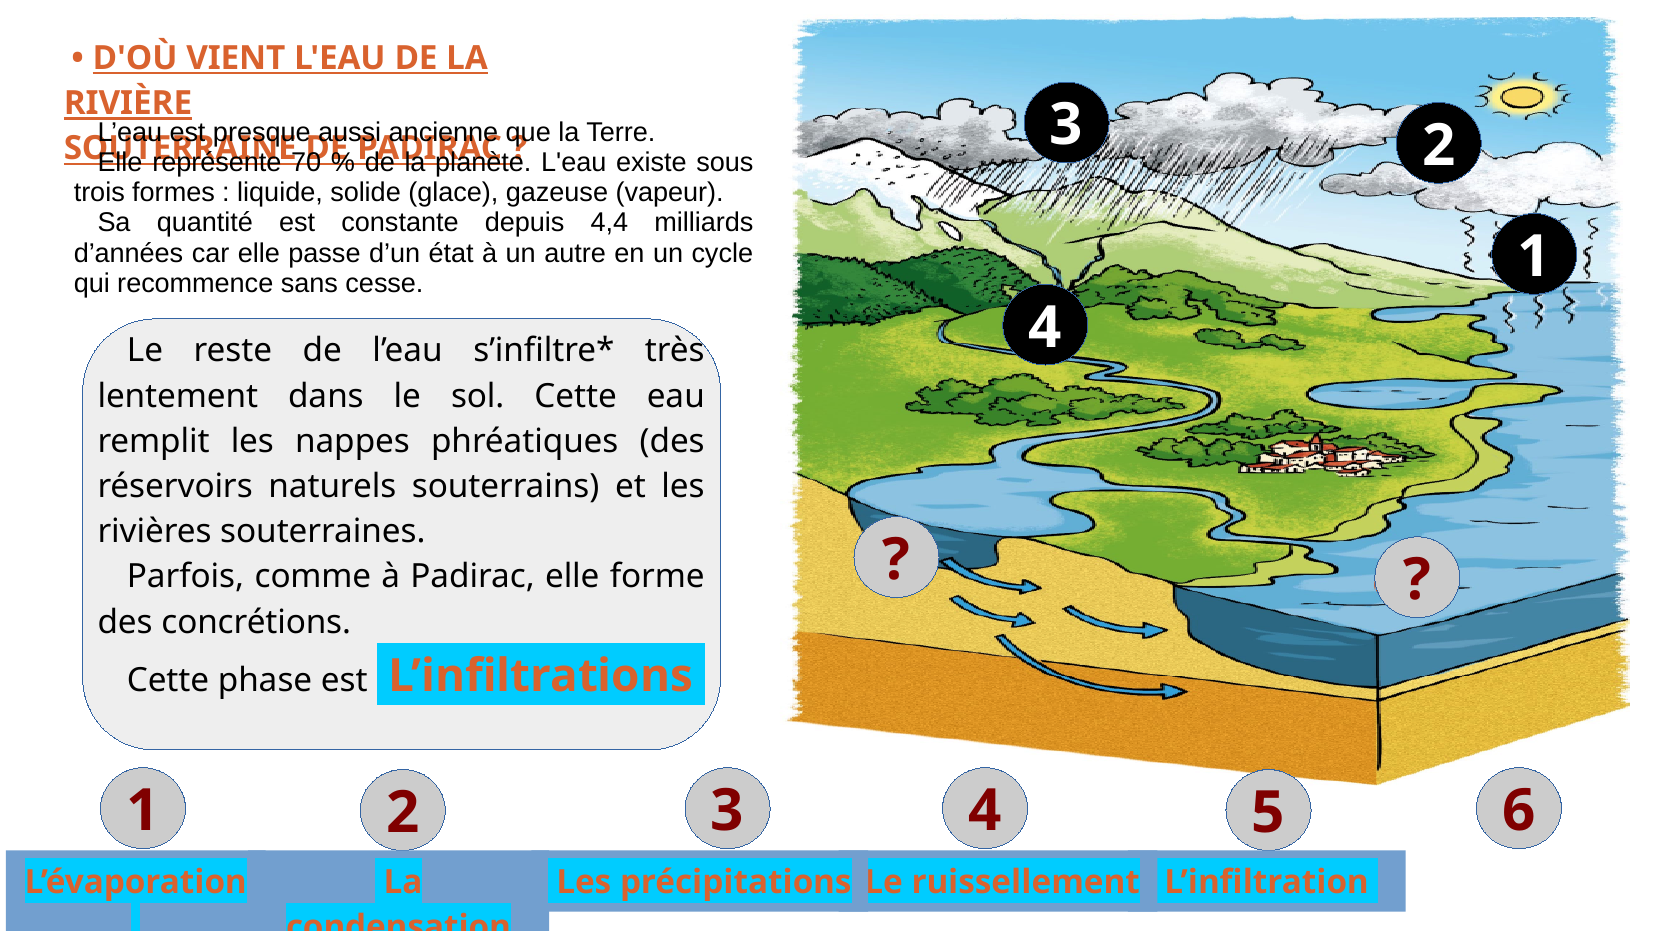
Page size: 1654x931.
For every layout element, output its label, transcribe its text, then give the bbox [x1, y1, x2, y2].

text_box • D'OÙ VIENT L'EAU DE LA RIVIÈRE SOUTERRAINE DE PADIRAC ? [48, 26, 556, 109]
text_box 3 [1024, 82, 1110, 163]
text_box Les précipitations [531, 850, 869, 912]
text_box 2 [360, 769, 446, 850]
text_box L’eau est presque aussi ancienne que la Terre. Elle représente 70 % de la planète. L'eau existe sous trois formes : liquide, solide (glace), gazeuse (vapeur). Sa quantité est constante depuis 4,4 milliards d’années car elle passe d’un état à un autre en un cycle qui recommence sans cesse. [47, 109, 768, 308]
text_box La condensation [248, 850, 531, 912]
text_box L’infiltration [1158, 850, 1406, 912]
text_box Le reste de l’eau s’infiltre* très lentement dans le sol. Cette eau remplit les nappes phréatiques (des réservoirs naturels souterrains) et les rivières souterraines. Parfois, comme à Padirac, elle forme des concrétions. Cette phase est L’infiltrations [82, 318, 721, 750]
text_box L’évaporation [5, 850, 248, 912]
text_box 1 [100, 767, 186, 849]
text_box ? [1374, 536, 1460, 618]
text_box 2 [1396, 102, 1482, 184]
text_box 3 [685, 767, 771, 849]
picture [779, 8, 1630, 792]
text_box 4 [1002, 284, 1088, 366]
text_box 4 [942, 767, 1028, 849]
text_box Le ruissellement [869, 850, 1158, 912]
text_box 6 [1476, 767, 1562, 849]
text_box ? [853, 516, 940, 598]
text_box 1 [1491, 213, 1577, 295]
text_box 5 [1225, 769, 1312, 850]
